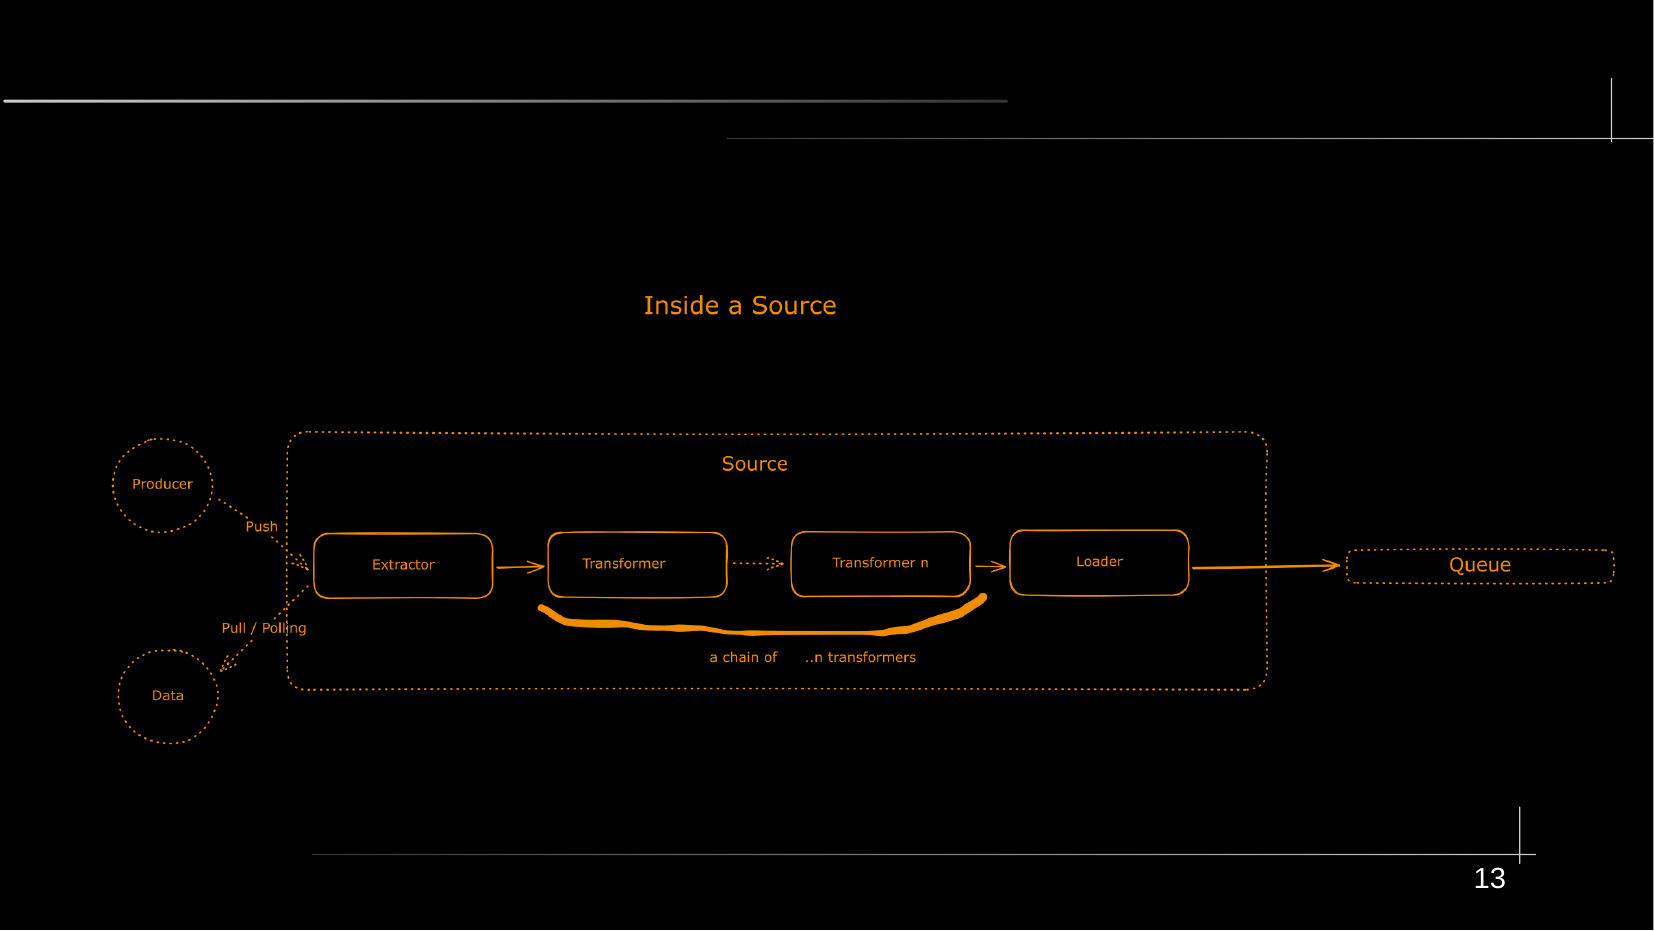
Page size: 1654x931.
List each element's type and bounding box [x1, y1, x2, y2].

picture [75, 142, 1620, 751]
